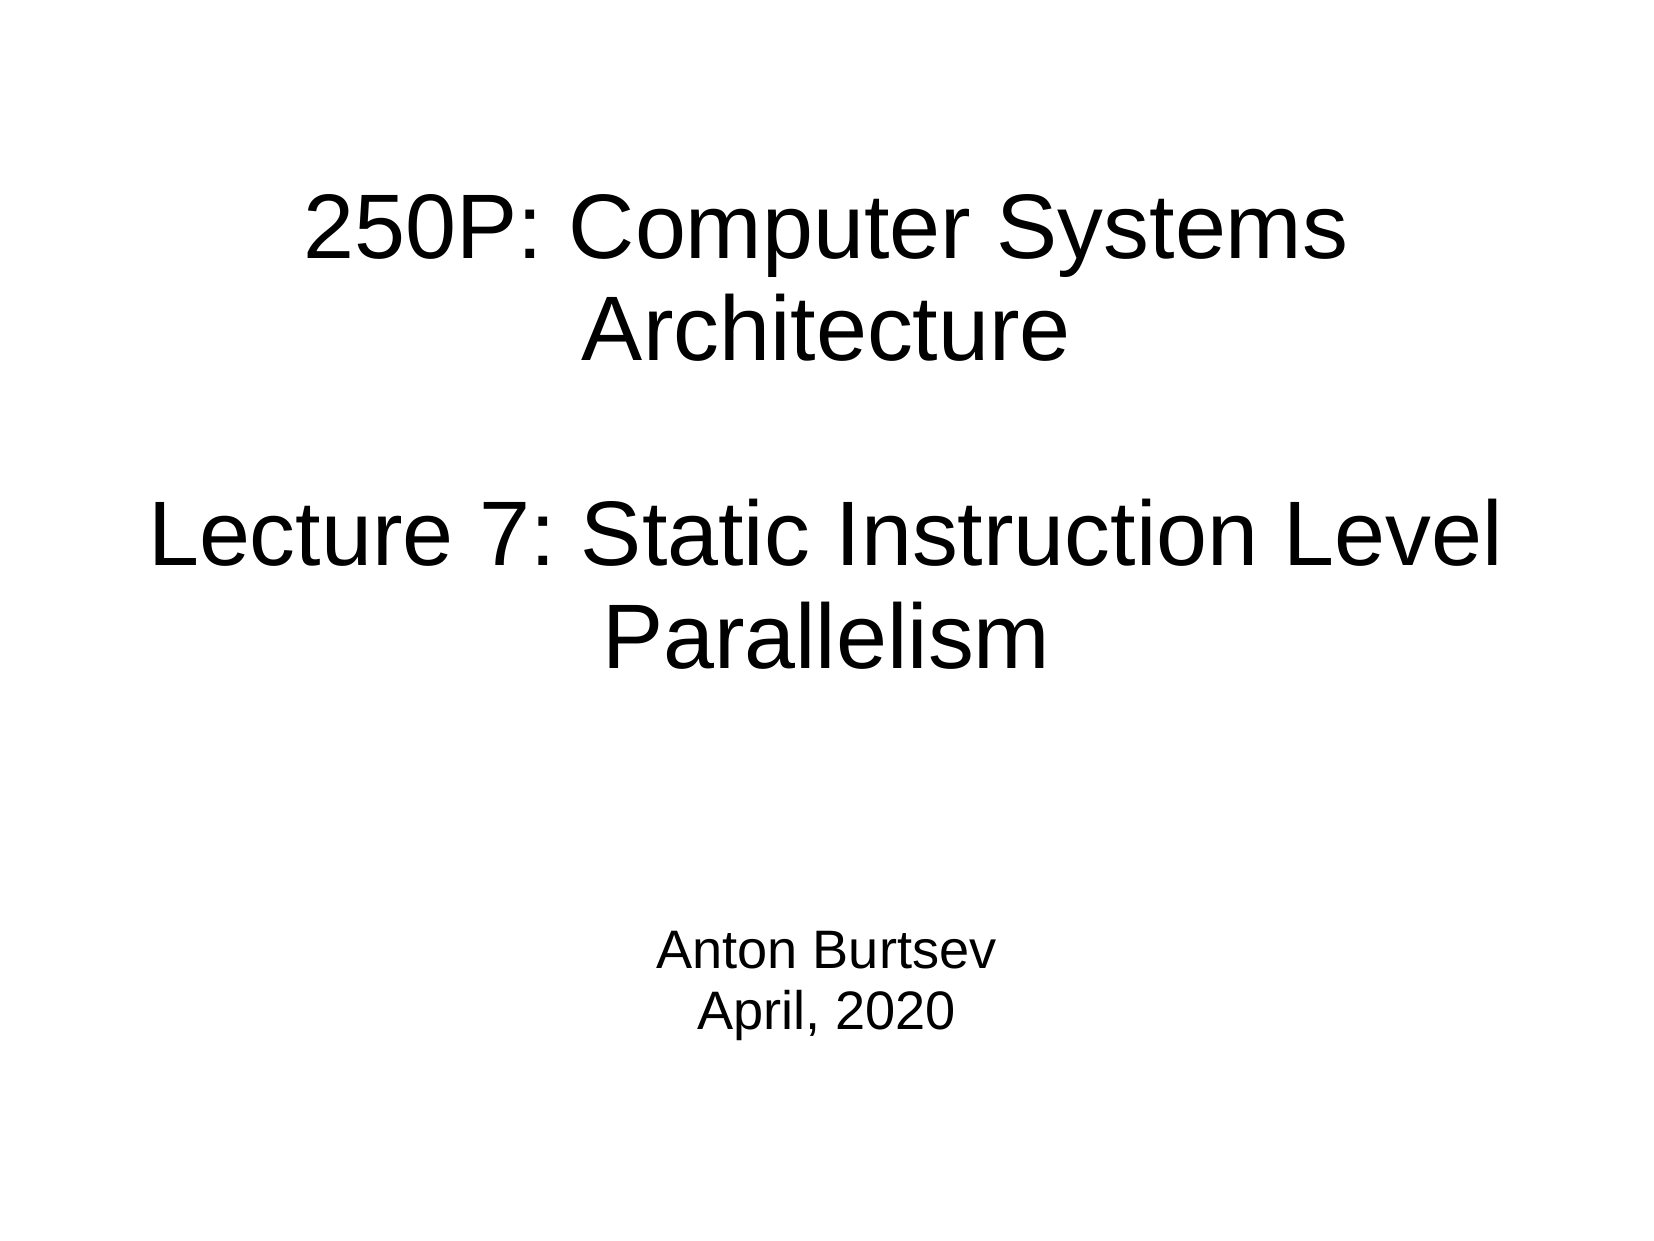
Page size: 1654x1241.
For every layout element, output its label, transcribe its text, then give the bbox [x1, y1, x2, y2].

subtitle Anton Burtsev April, 2020 [82, 637, 1571, 1109]
title 250P: Computer Systems Architecture Lecture 7: Static Instruction Level Parallelism [82, 113, 1571, 637]
